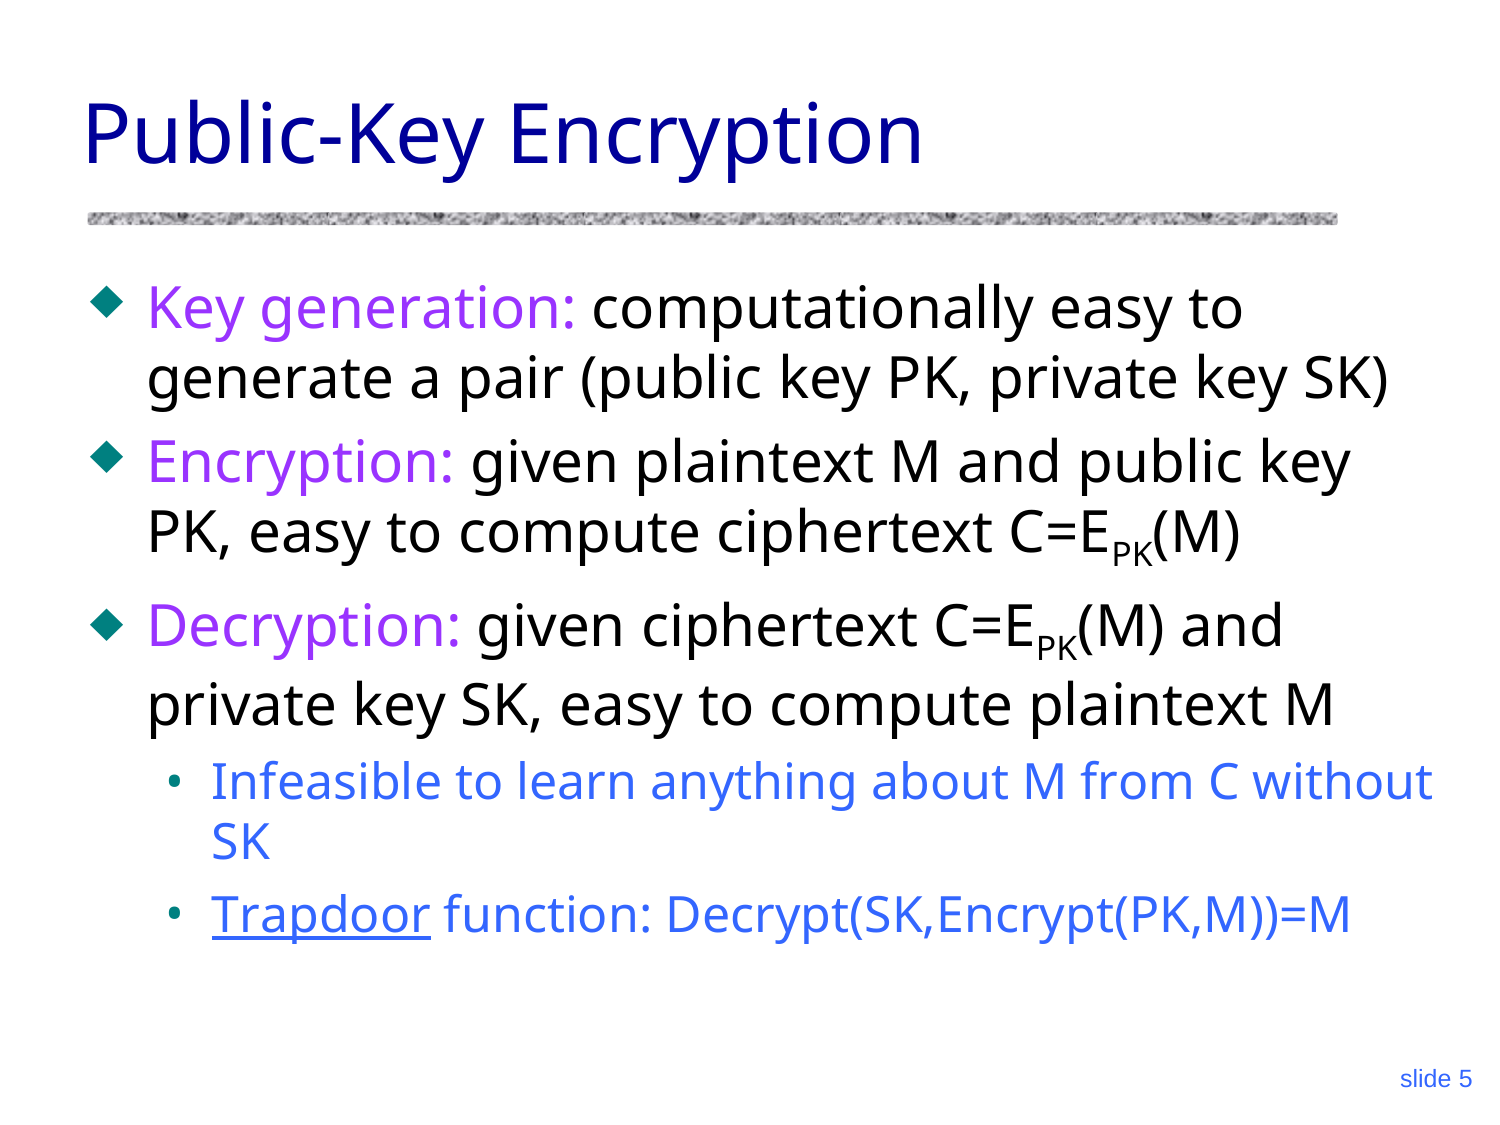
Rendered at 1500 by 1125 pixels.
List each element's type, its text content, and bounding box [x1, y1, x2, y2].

text_box slide <number> [1463, 1025, 1488, 1101]
title Public-Key Encryption [66, 37, 1425, 188]
list Key generation: computationally easy to generate a pair (public key PK, private key SK) Encryption: given plaintext M and public key PK, easy to compute ciphertext C=EPK(M) Decryption: given ciphertext C=EPK(M) and private key SK, easy to compute plaintext M Infeasible to learn anything about M from C without SK Trapdoor function: Decrypt(SK,Encrypt(PK,M))=M [74, 262, 1463, 1101]
picture [87, 212, 1338, 226]
